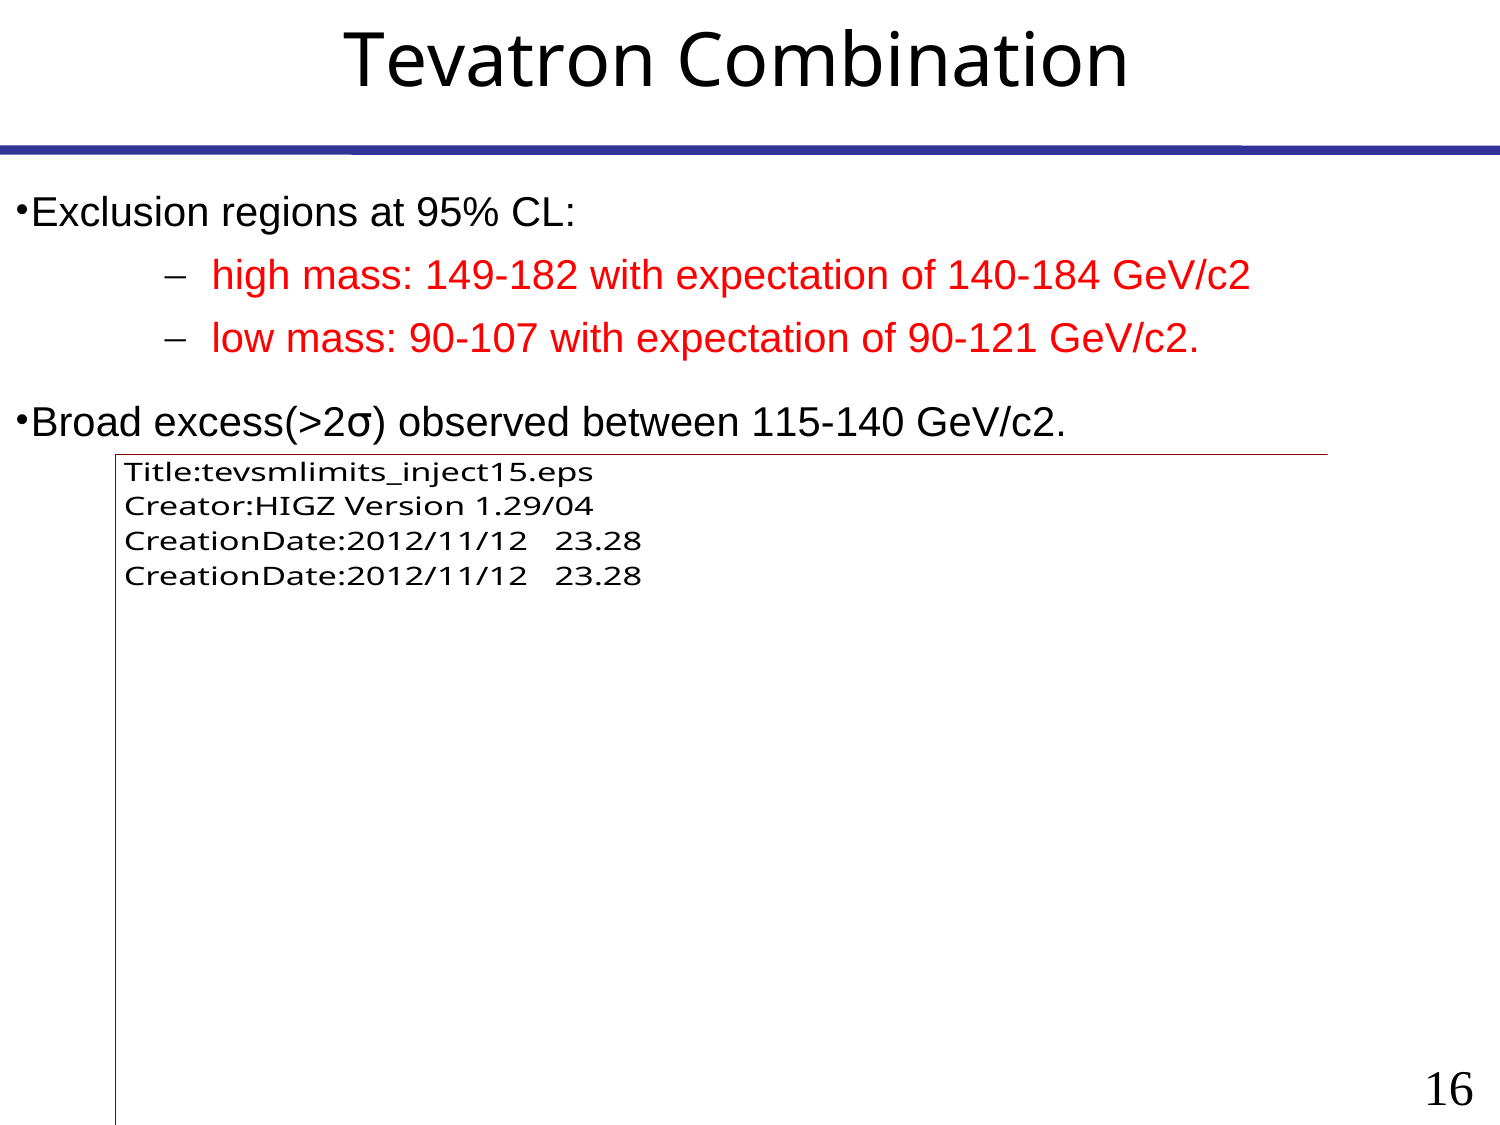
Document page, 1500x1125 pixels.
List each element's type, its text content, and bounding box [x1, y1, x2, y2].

title Tevatron Combination [0, 11, 1475, 118]
picture [112, 452, 1328, 1125]
list Exclusion regions at 95% CL: high mass: 149-182 with expectation of 140-184 GeV/c2 low mass: 90-107 with expectation of 90-121 GeV/c2. Broad excess(>2σ) observed between 115-140 GeV/c2. [0, 158, 1500, 453]
text_box 16 [1409, 1047, 1489, 1123]
